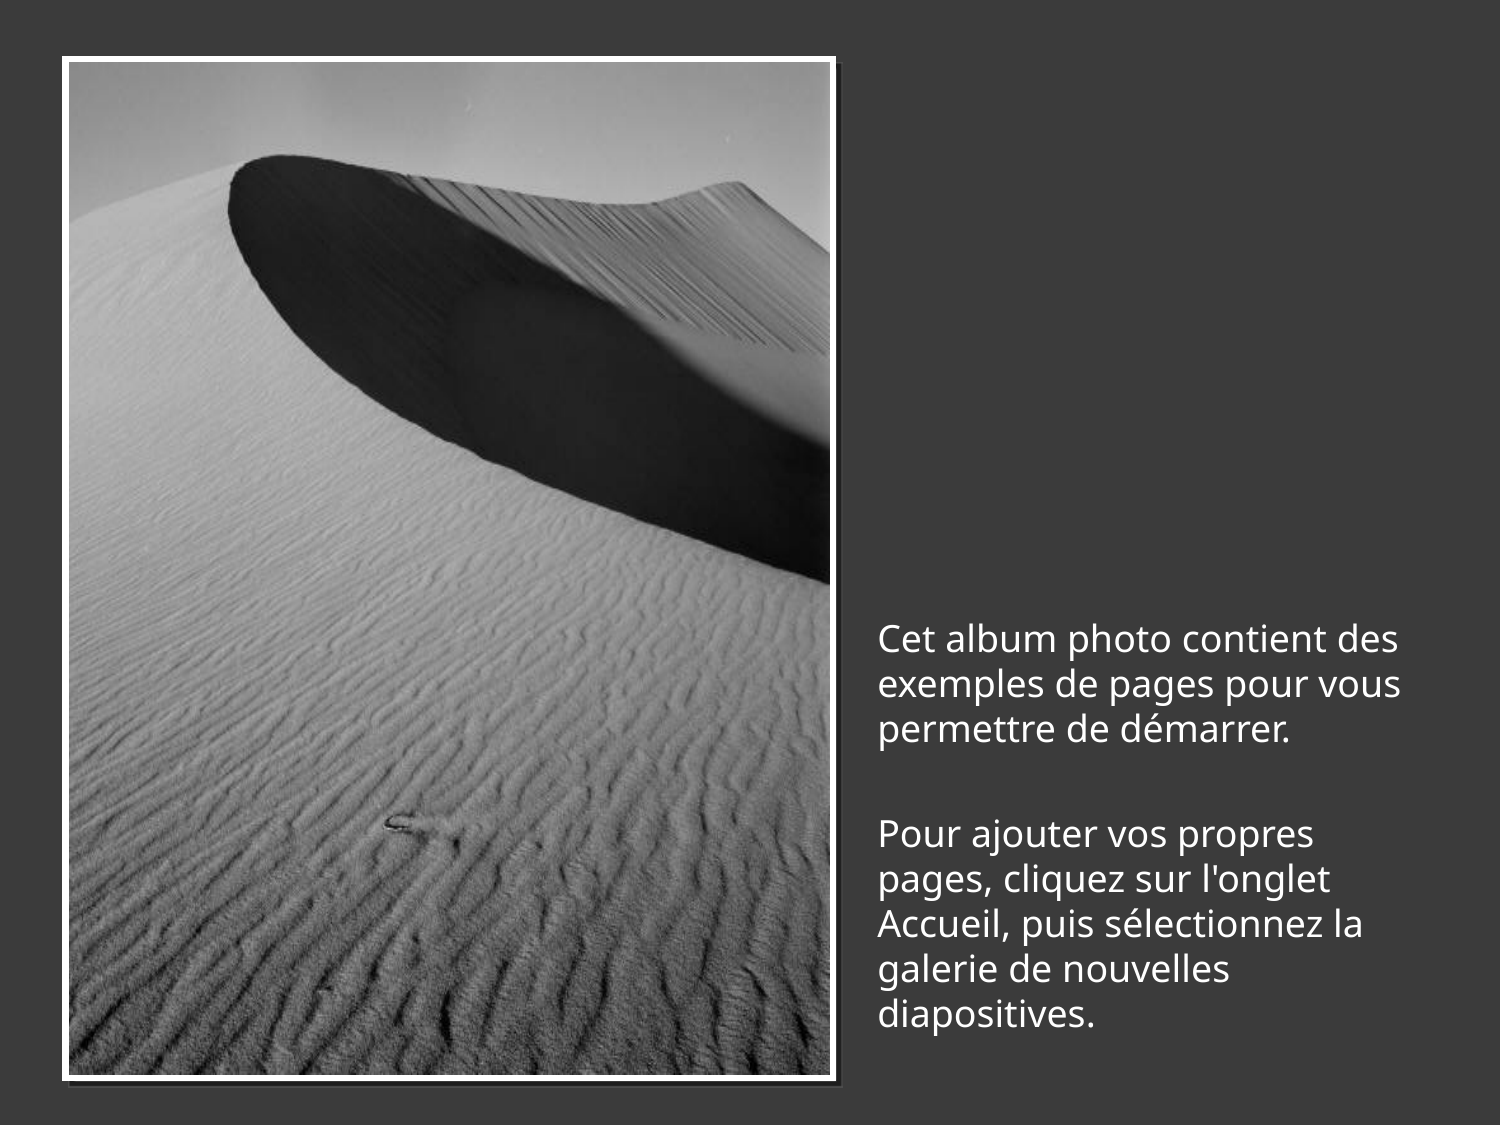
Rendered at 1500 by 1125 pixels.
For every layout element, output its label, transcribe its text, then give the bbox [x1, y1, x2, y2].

list Cet album photo contient des exemples de pages pour vous permettre de démarrer. Pour ajouter vos propres pages, cliquez sur l'onglet Accueil, puis sélectionnez la galerie de nouvelles diapositives. [862, 500, 1438, 1050]
picture [68, 62, 830, 1075]
